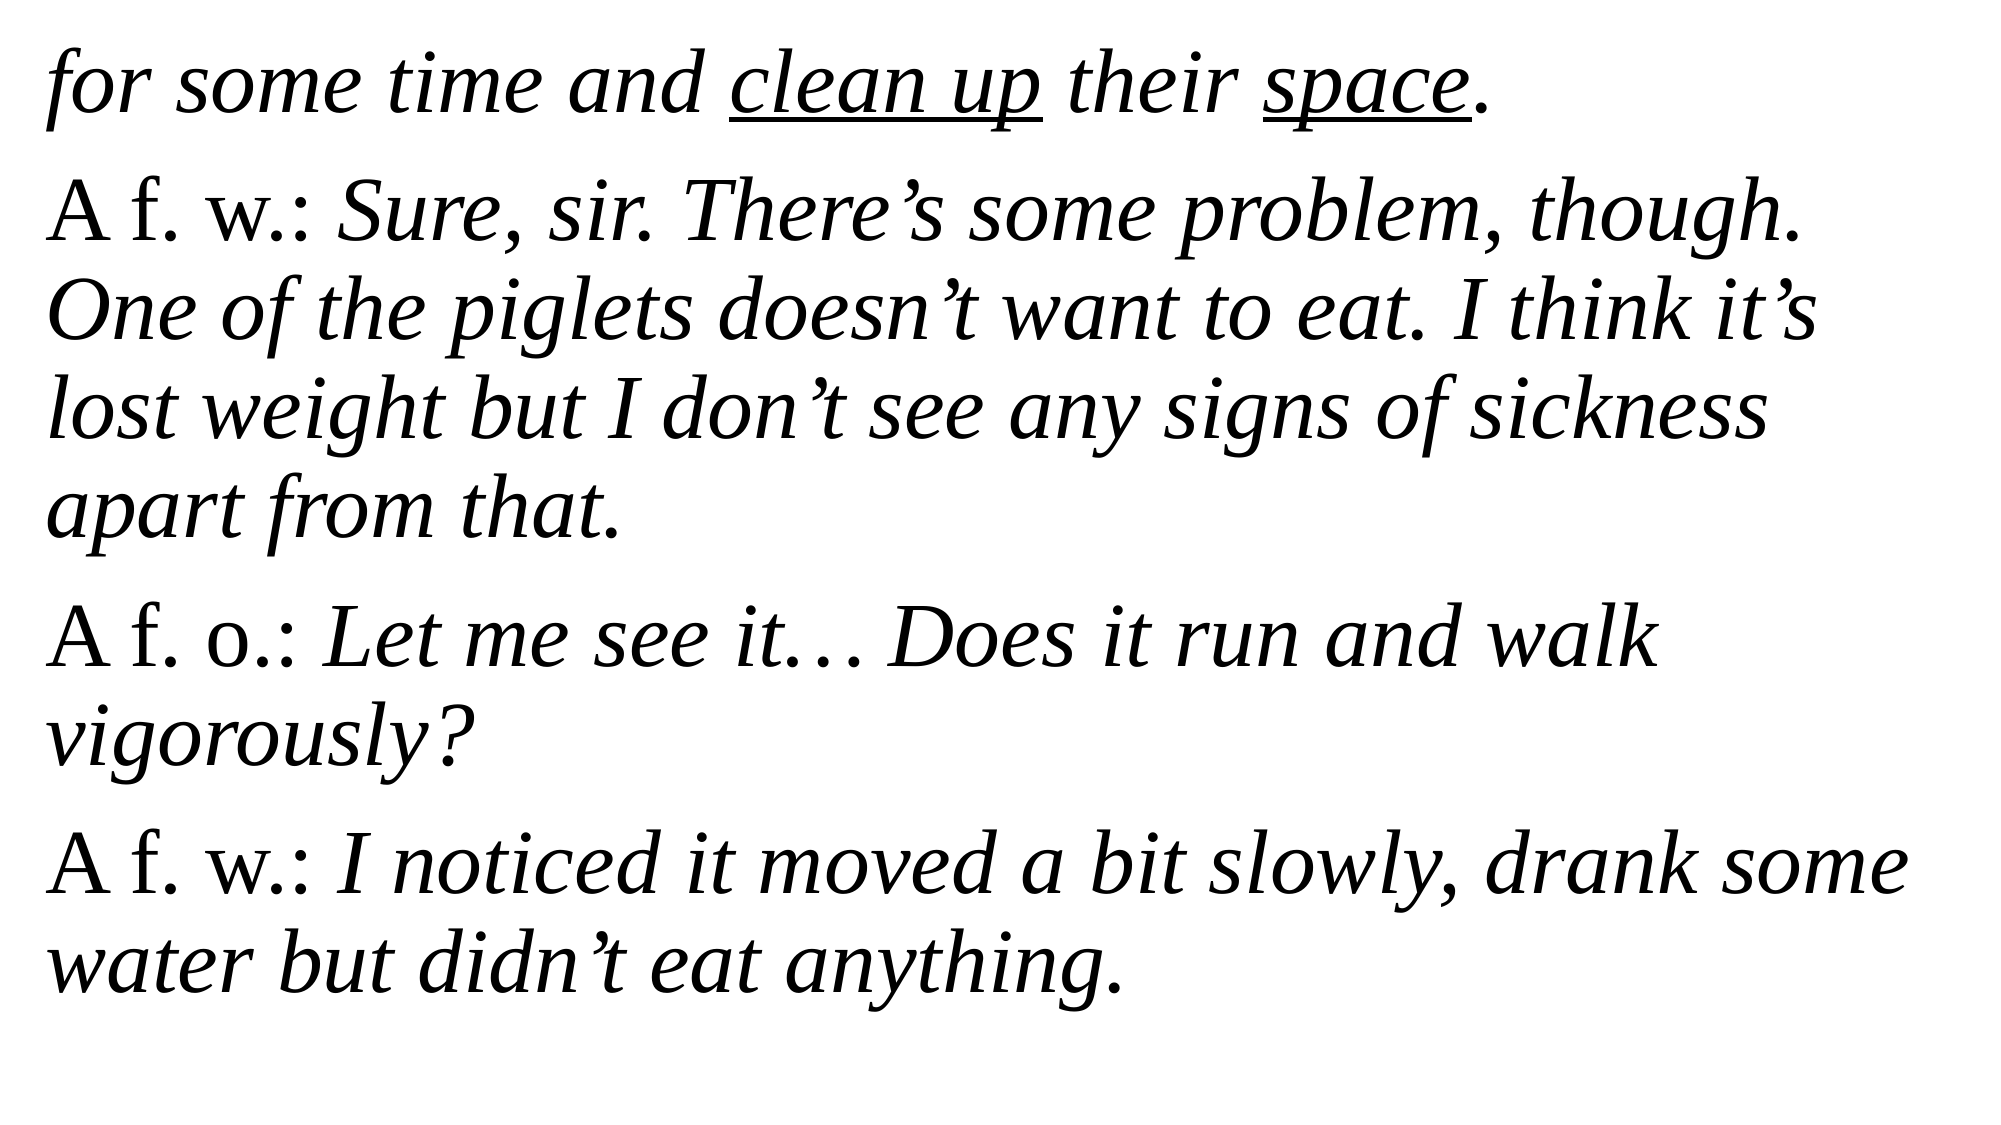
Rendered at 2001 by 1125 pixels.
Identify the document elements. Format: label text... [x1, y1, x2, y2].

list for some time and clean up their space. A f. w.: Sure, sir. There’s some problem, though. One of the piglets doesn’t want to eat. I think it’s lost weight but I don’t see any signs of sickness apart from that. A f. o.: Let me see it… Does it run and walk vigorously? A f. w.: I noticed it moved a bit slowly, drank some water but didn’t eat anything. [30, 25, 1966, 1125]
